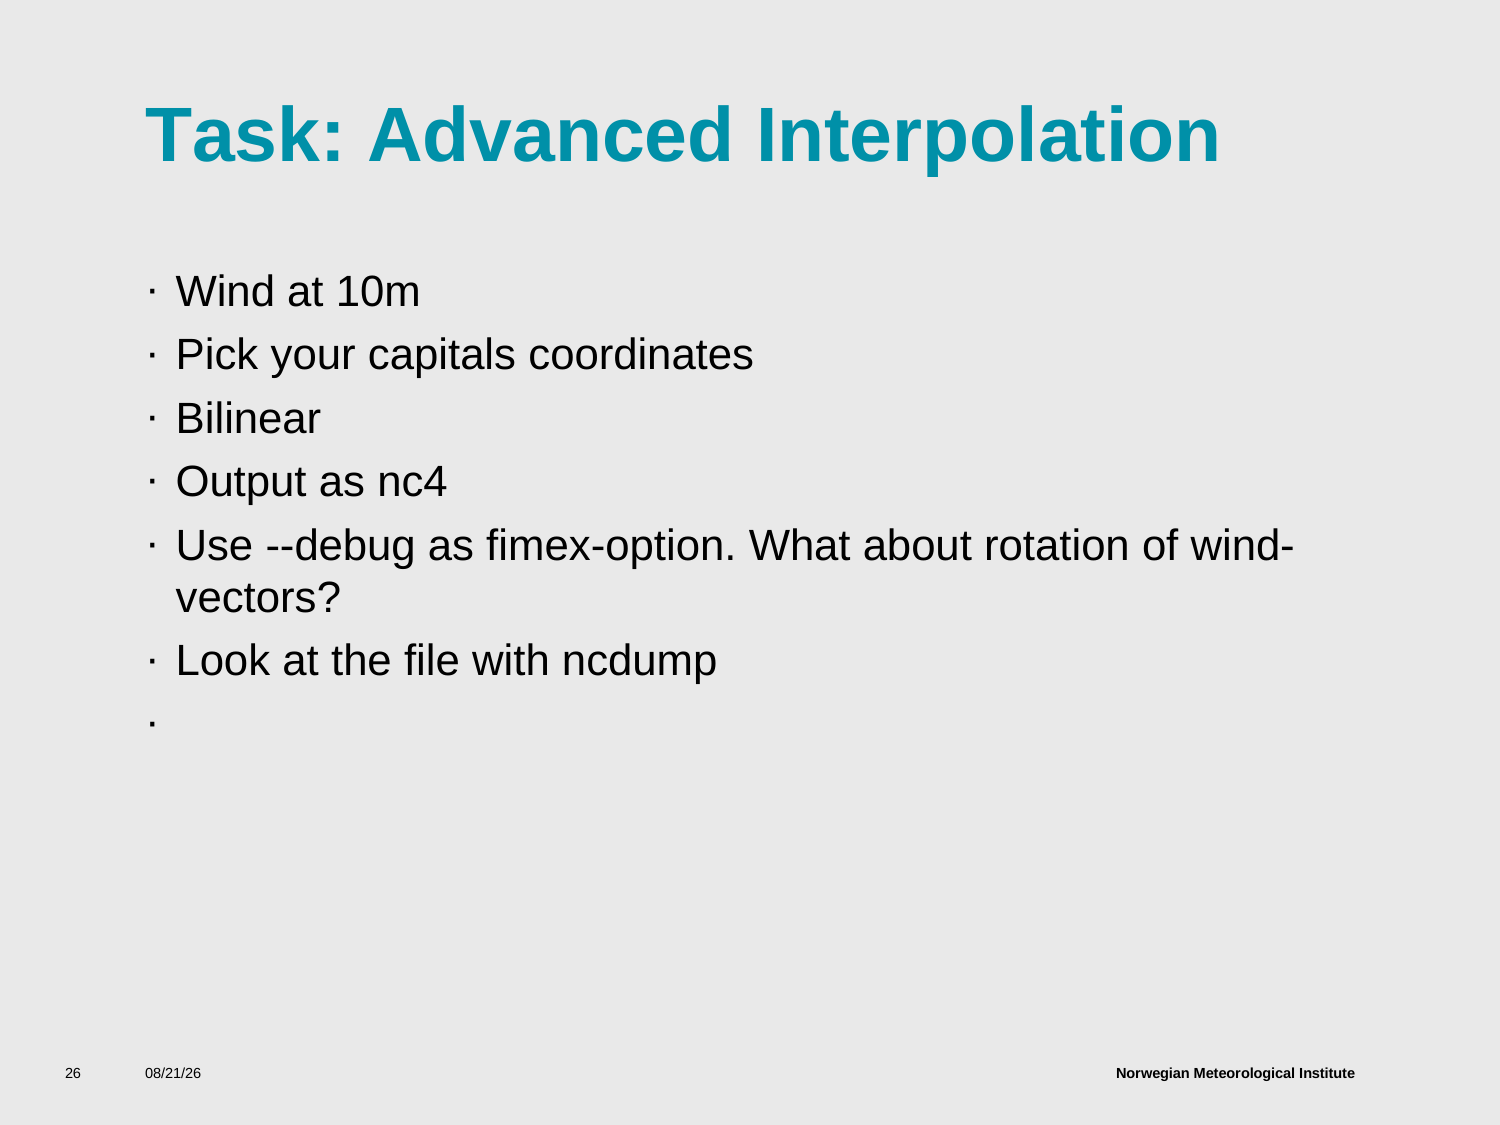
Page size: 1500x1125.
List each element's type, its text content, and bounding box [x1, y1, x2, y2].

title Task: Advanced Interpolation [145, 83, 1355, 178]
list Wind at 10m Pick your capitals coordinates Bilinear Output as nc4 Use --debug as fimex-option. What about rotation of wind-vectors? Look at the file with ncdump [145, 262, 1355, 915]
